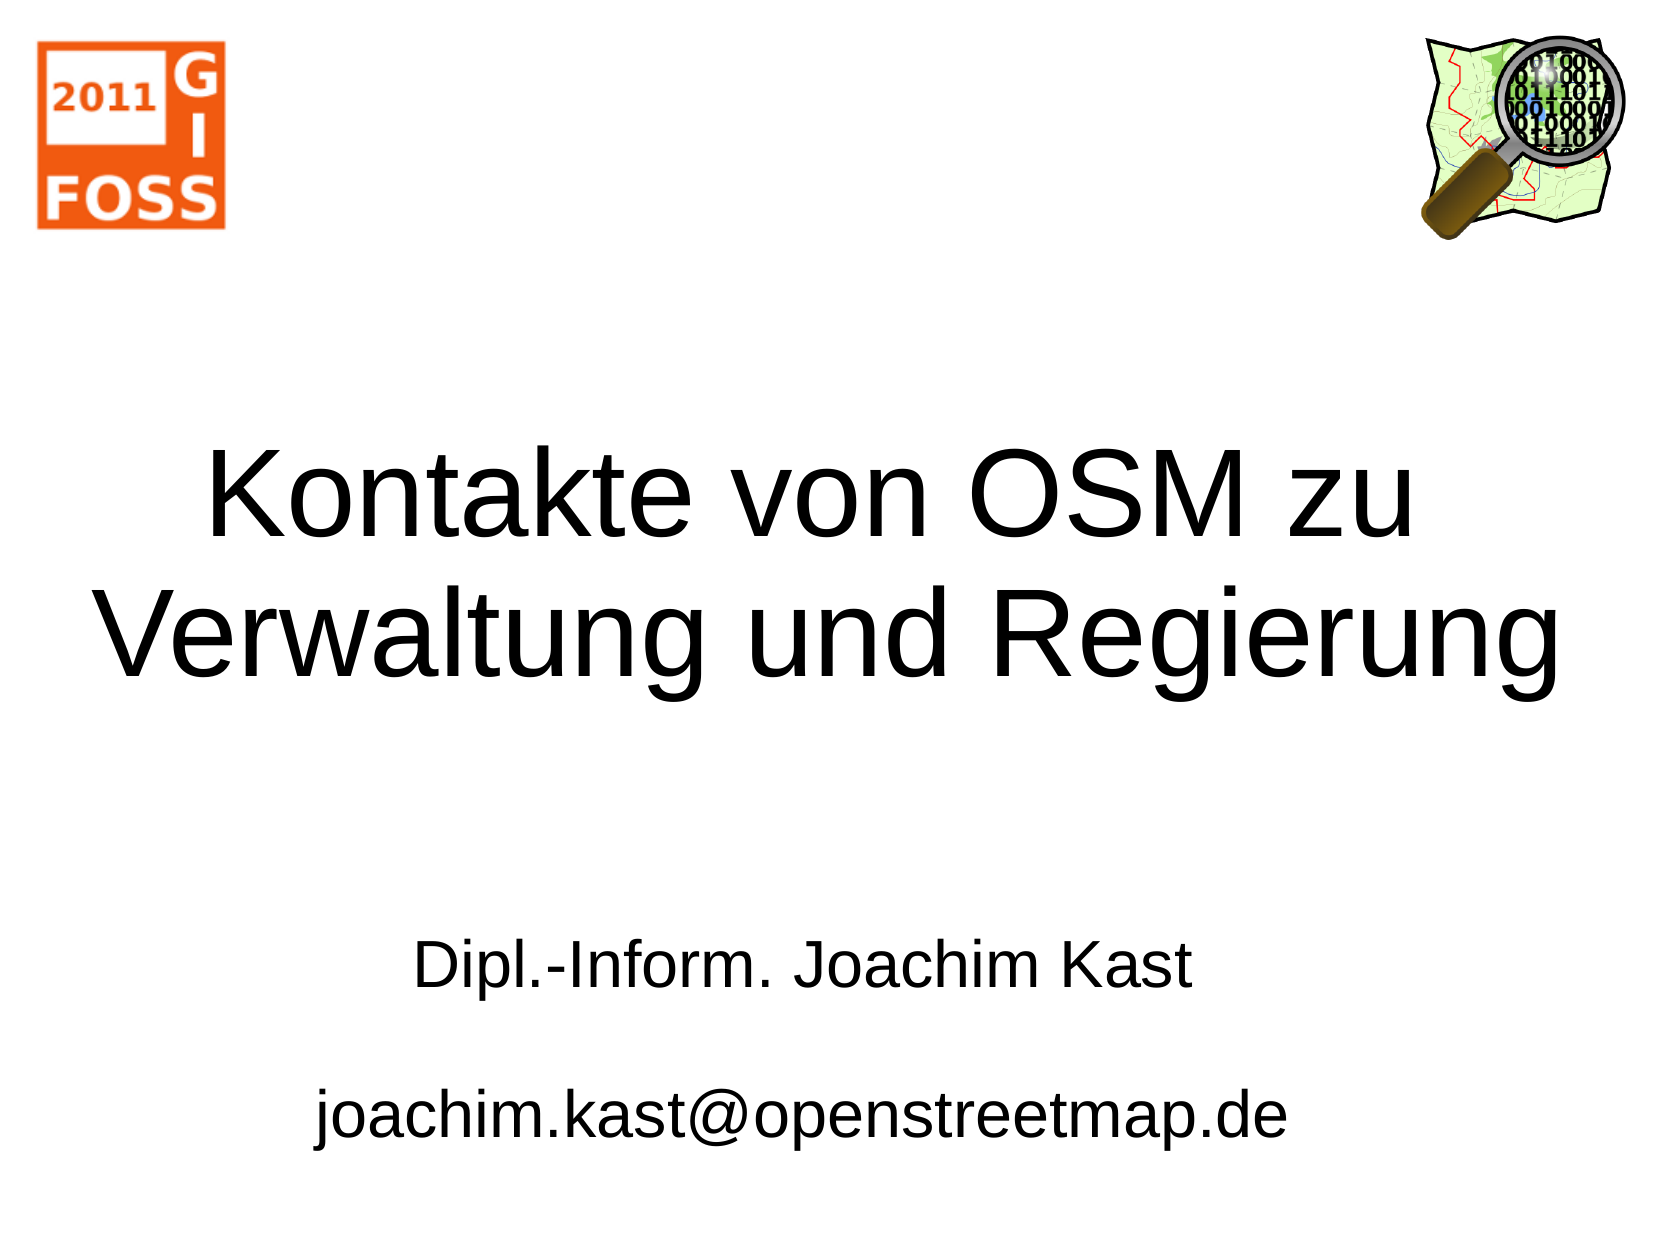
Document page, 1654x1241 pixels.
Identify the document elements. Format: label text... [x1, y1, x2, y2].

picture [25, 29, 237, 241]
title Kontakte von OSM zu Verwaltung und Regierung [3, 423, 1654, 703]
subtitle Dipl.-Inform. Joachim Kast joachim.kast@openstreetmap.de [59, 891, 1548, 1188]
picture [1417, 29, 1630, 242]
